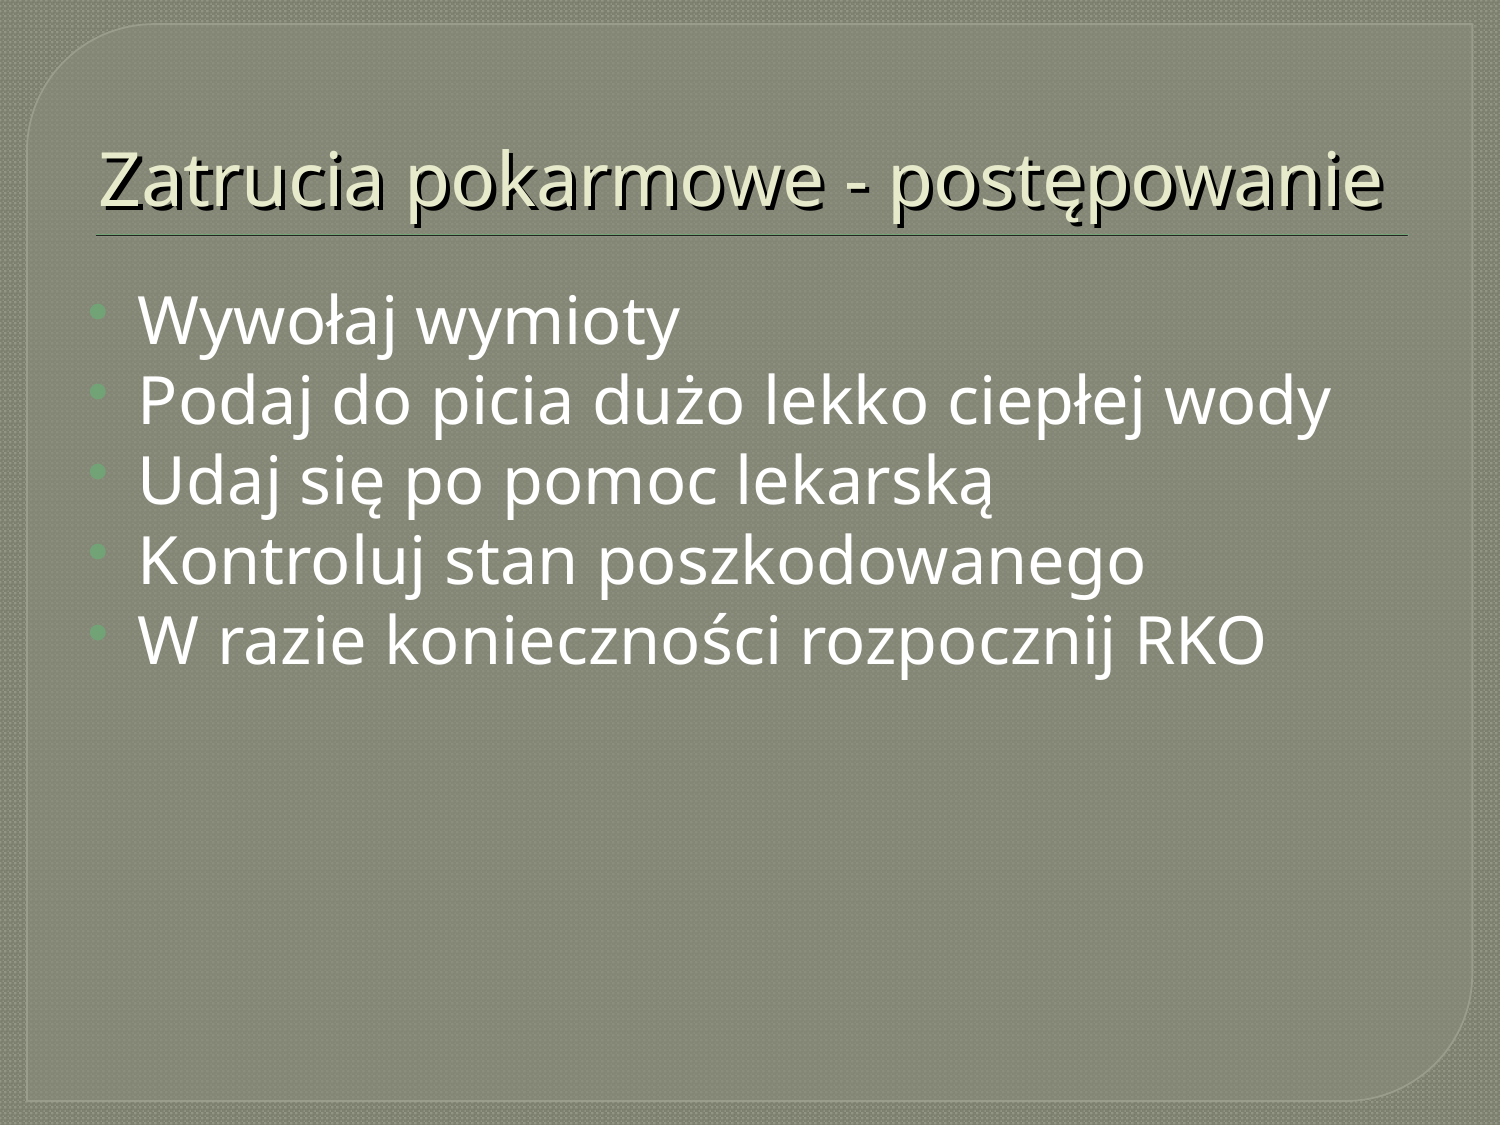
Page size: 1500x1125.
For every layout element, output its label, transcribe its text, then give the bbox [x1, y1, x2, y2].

title Zatrucia pokarmowe - postępowanie [75, 41, 1426, 230]
list Wywołaj wymioty Podaj do picia dużo lekko ciepłej wody Udaj się po pomoc lekarską Kontroluj stan poszkodowanego W razie konieczności rozpocznij RKO [75, 270, 1426, 1013]
